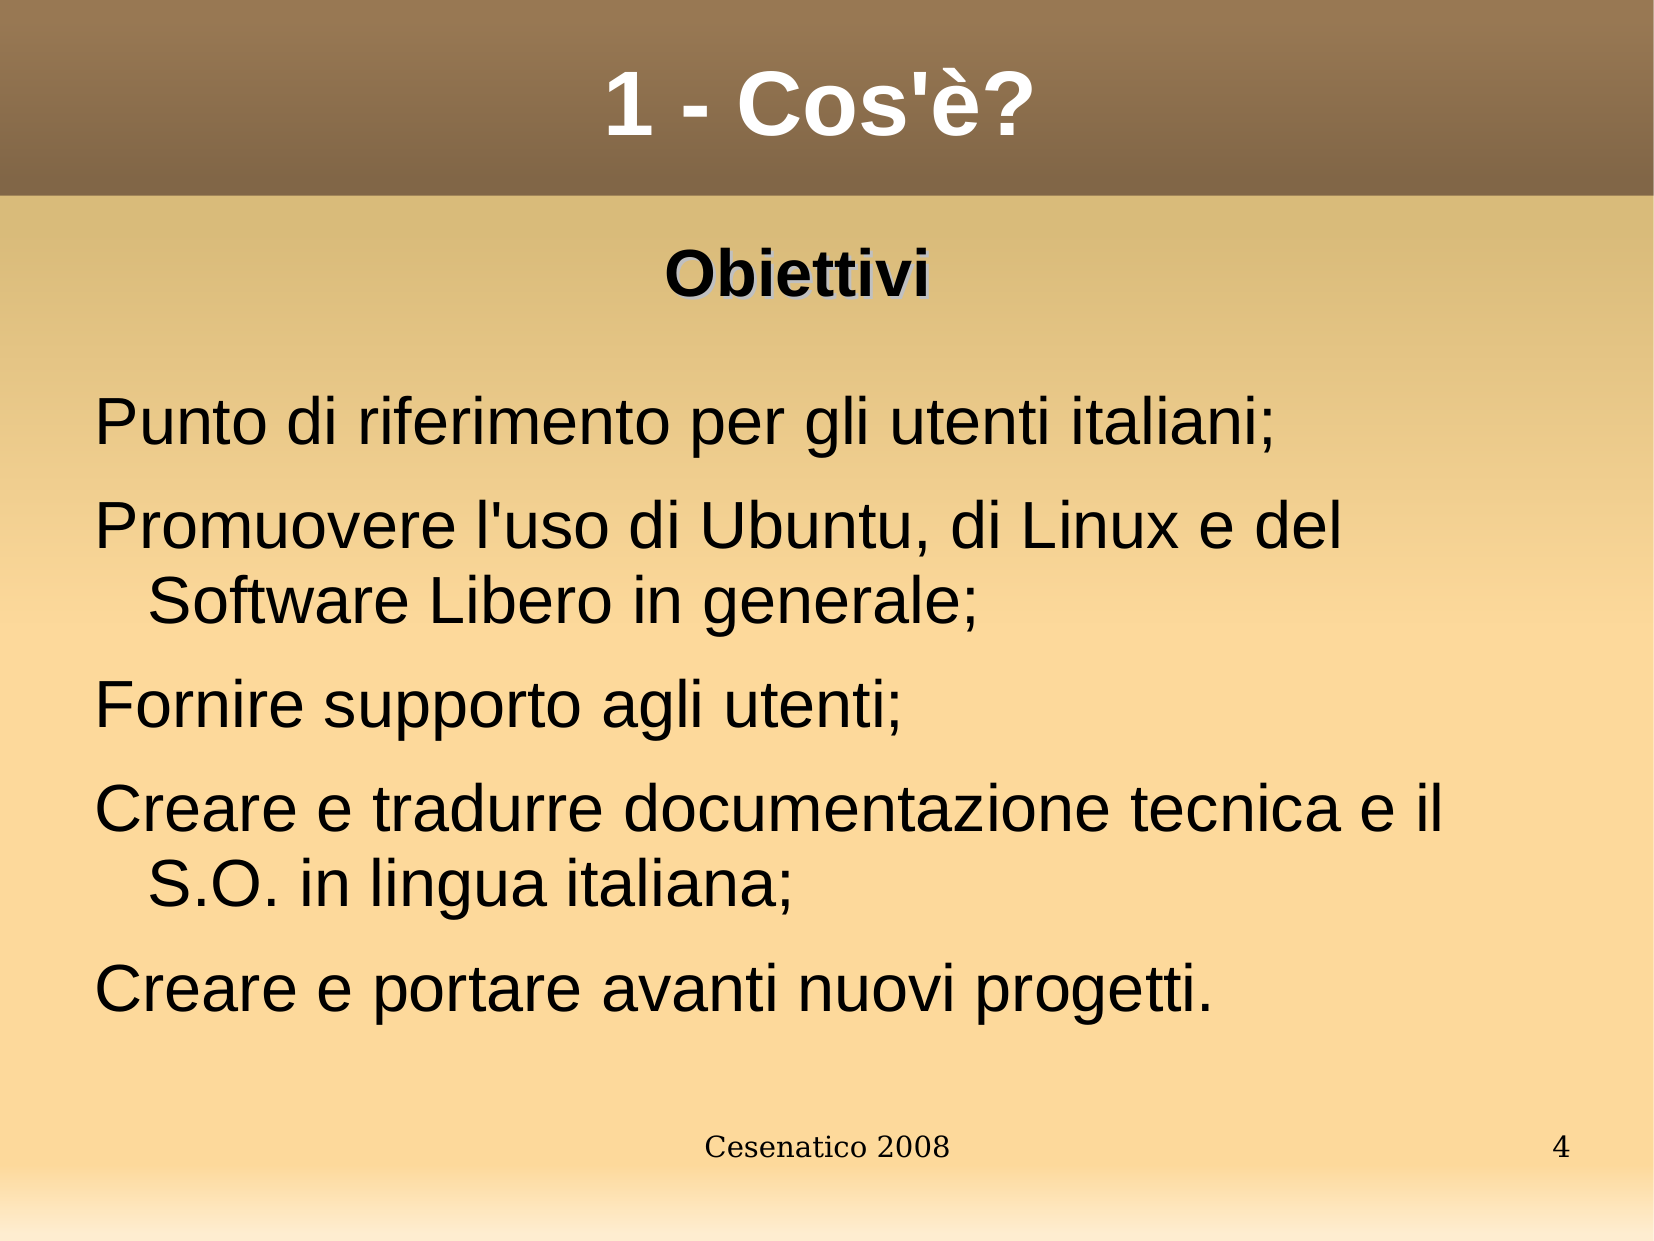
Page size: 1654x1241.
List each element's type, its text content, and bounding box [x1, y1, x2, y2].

text_box Obiettivi [649, 236, 947, 312]
picture [0, 0, 1654, 1241]
title 1 - Cos'è? [76, 0, 1565, 208]
list Punto di riferimento per gli utenti italiani; Promuovere l'uso di Ubuntu, di Linux e del Software Libero in generale; Fornire supporto agli utenti; Creare e tradurre documentazione tecnica e il S.O. in lingua italiana; Creare e portare avanti nuovi progetti. [76, 383, 1565, 1026]
